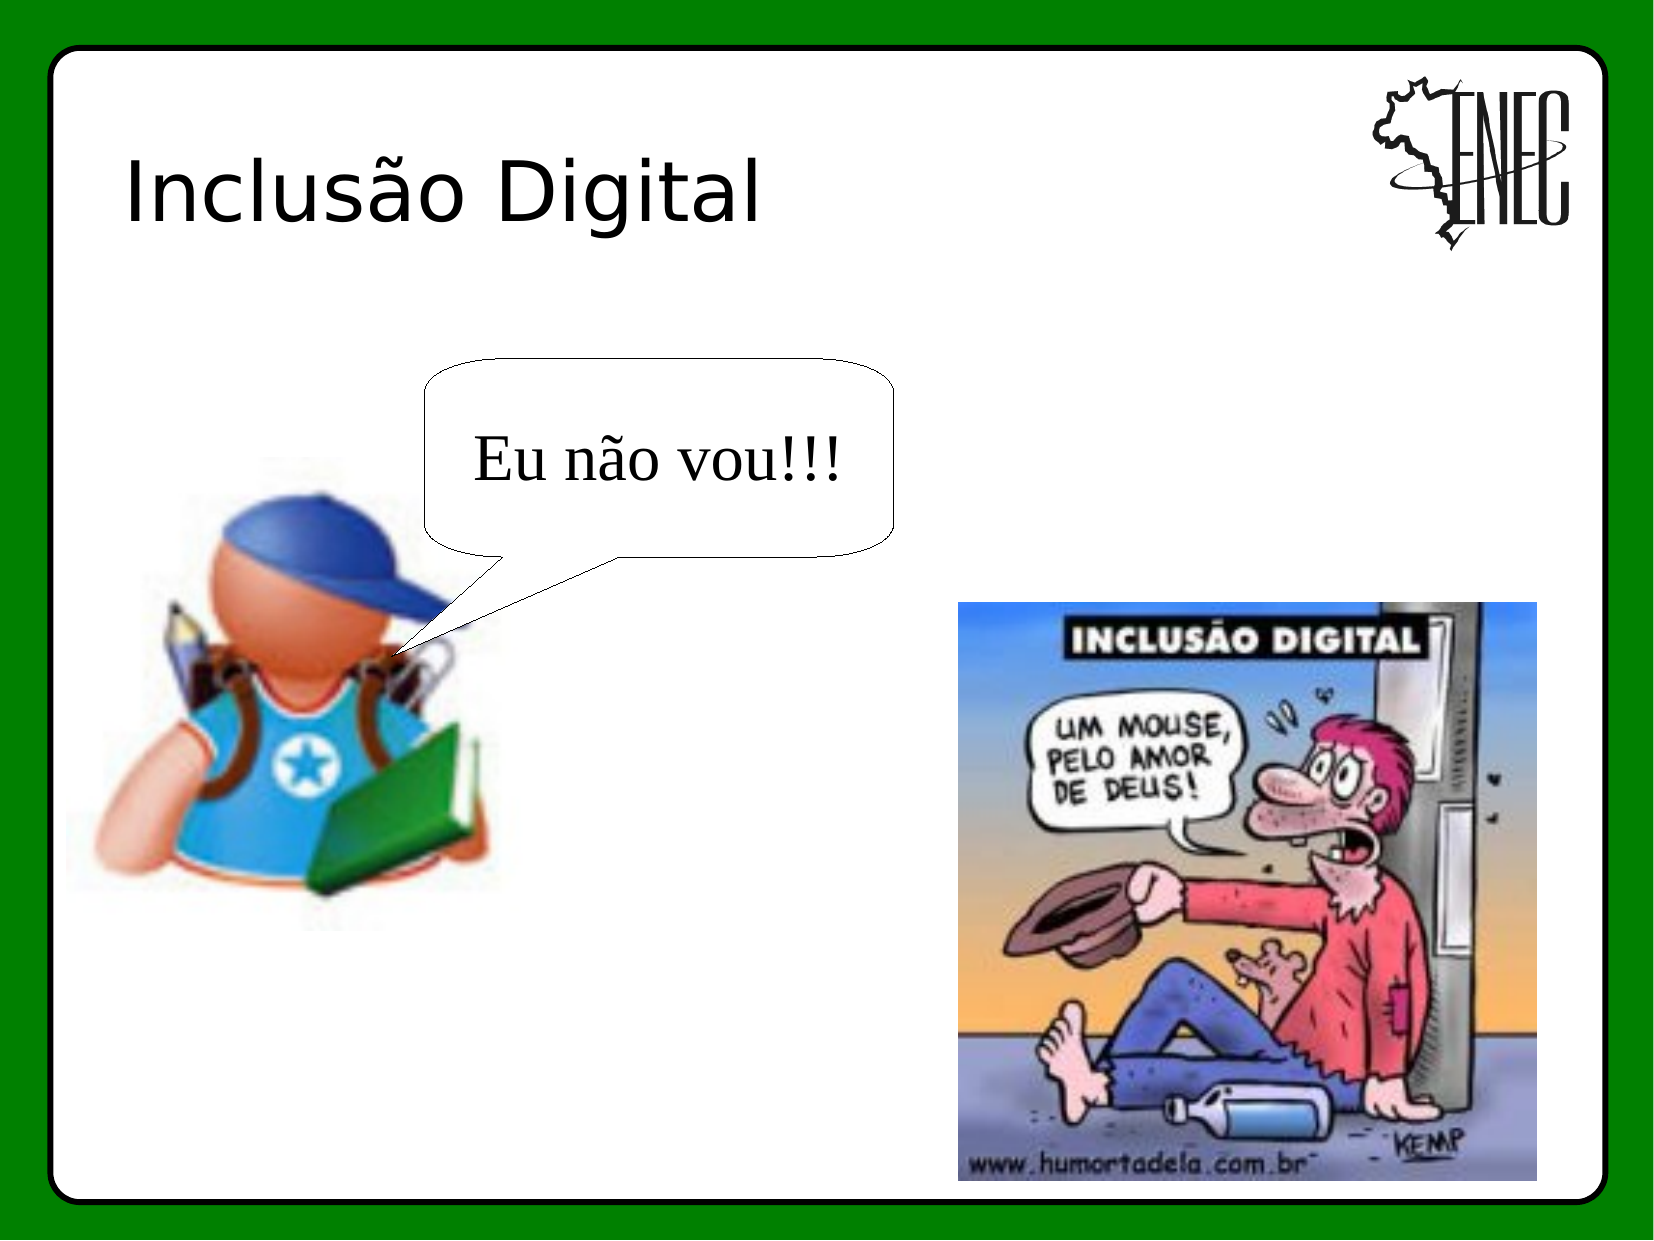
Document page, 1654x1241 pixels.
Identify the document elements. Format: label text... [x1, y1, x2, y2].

title Inclusão Digital [123, 89, 867, 297]
picture [66, 457, 539, 931]
picture [958, 602, 1537, 1181]
picture [1367, 71, 1575, 273]
text_box Eu não vou!!! [391, 358, 894, 657]
